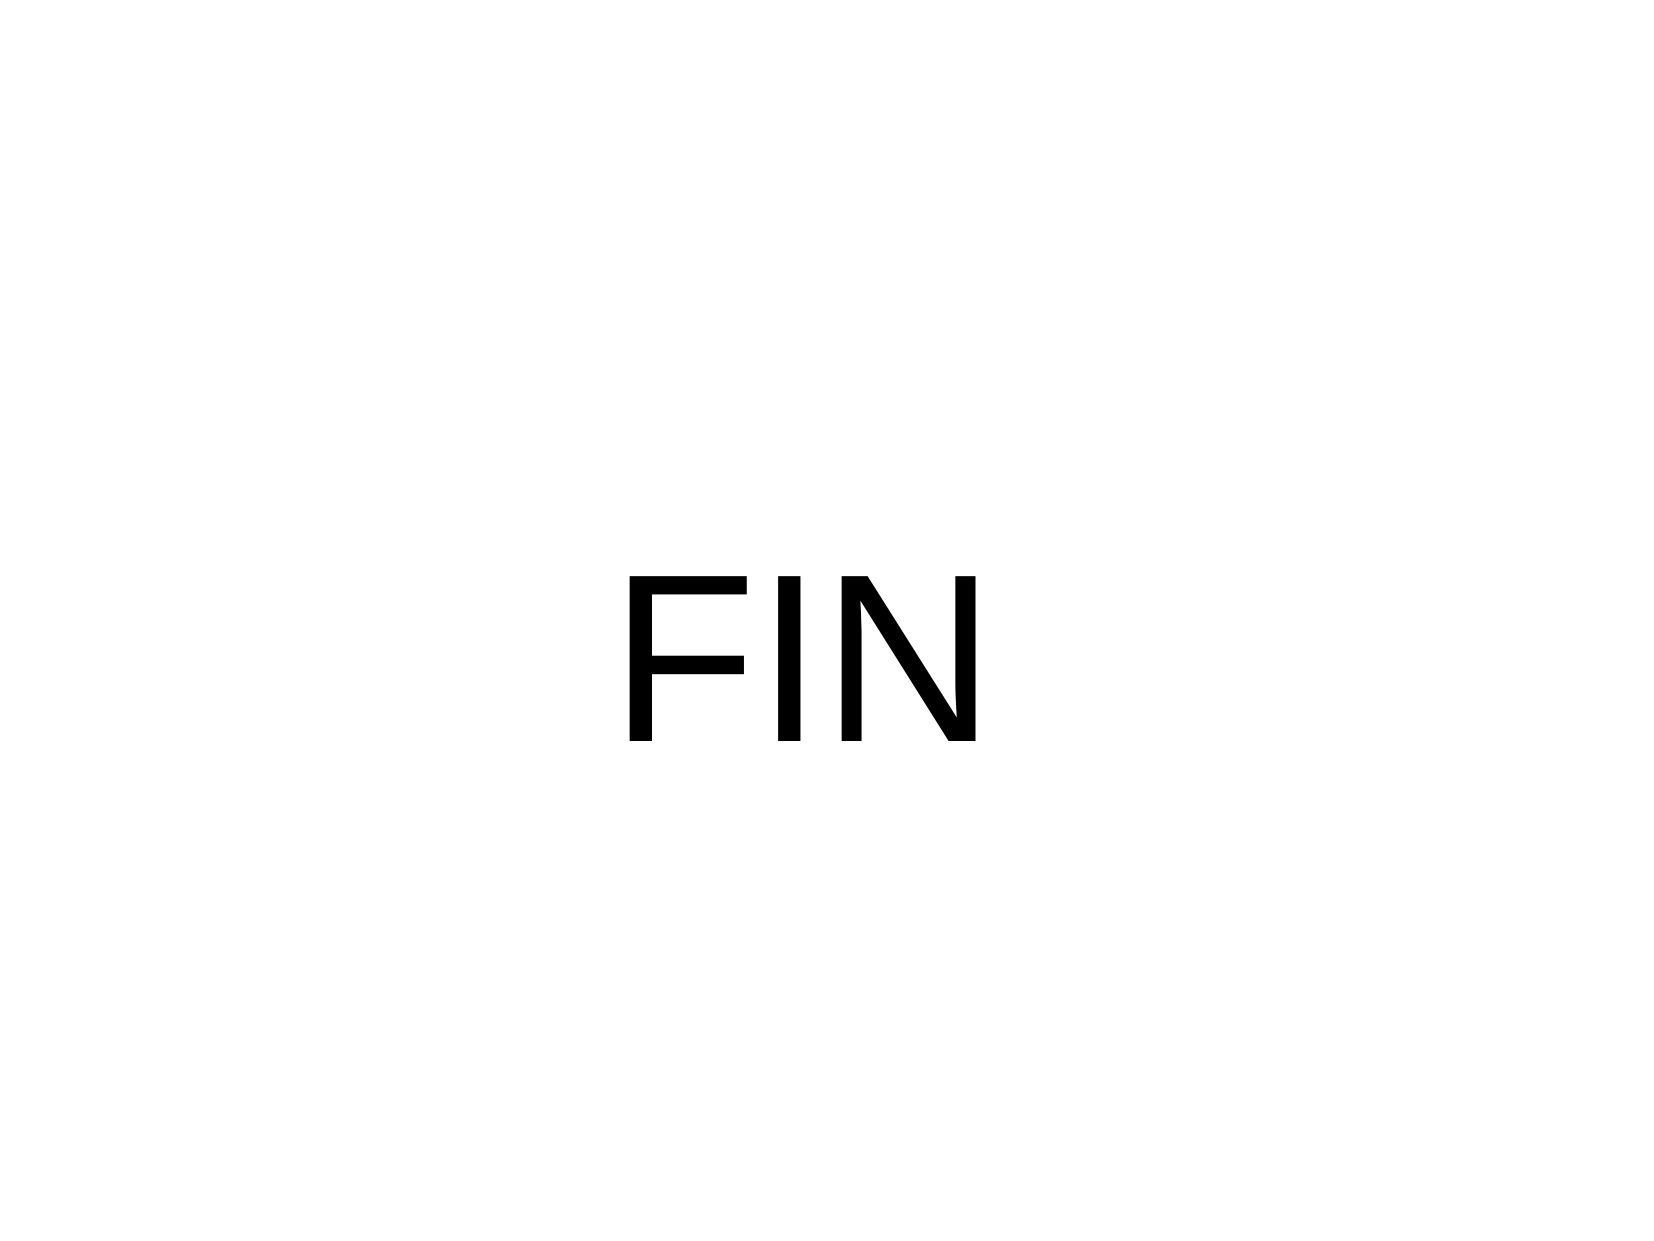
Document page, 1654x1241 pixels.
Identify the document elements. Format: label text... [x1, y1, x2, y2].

title FIN [58, 501, 1548, 709]
